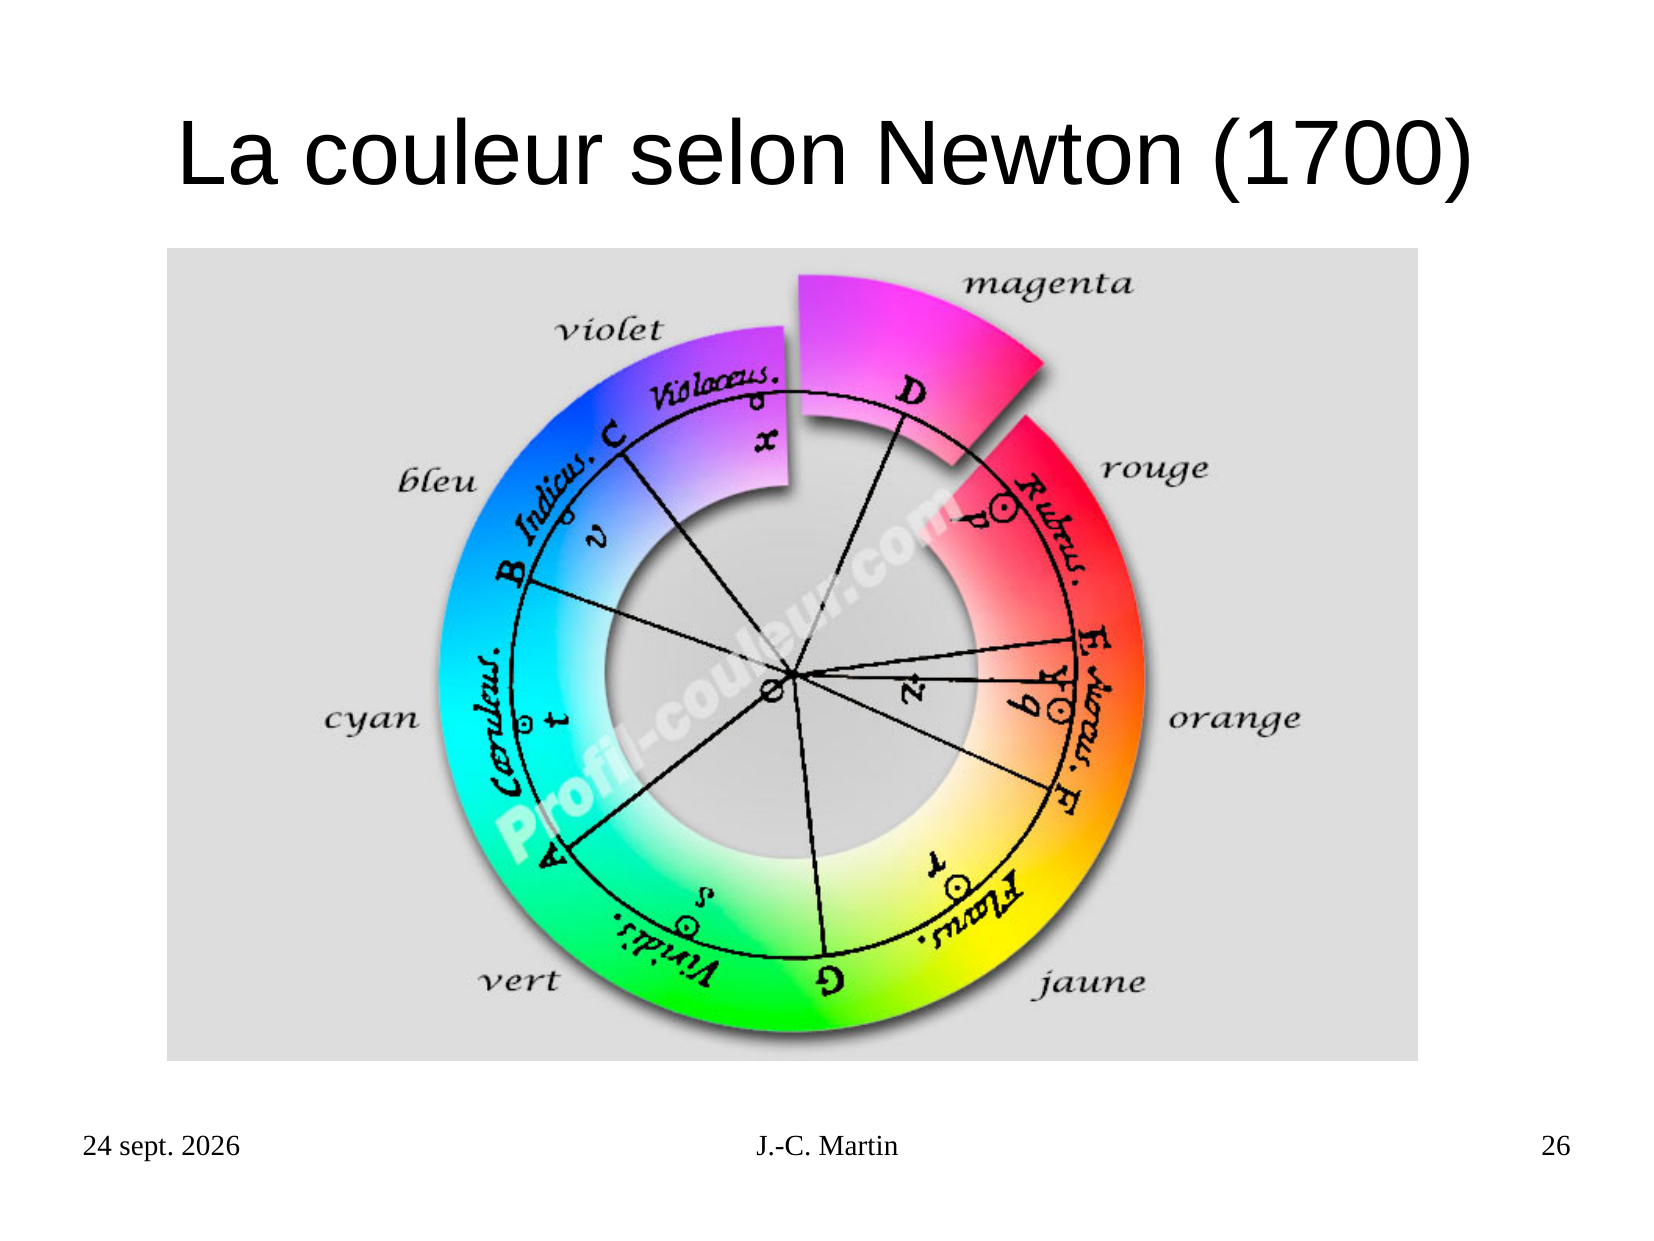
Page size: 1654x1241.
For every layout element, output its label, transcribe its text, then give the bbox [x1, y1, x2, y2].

picture [167, 248, 1418, 1061]
title La couleur selon Newton (1700) [82, 49, 1571, 257]
